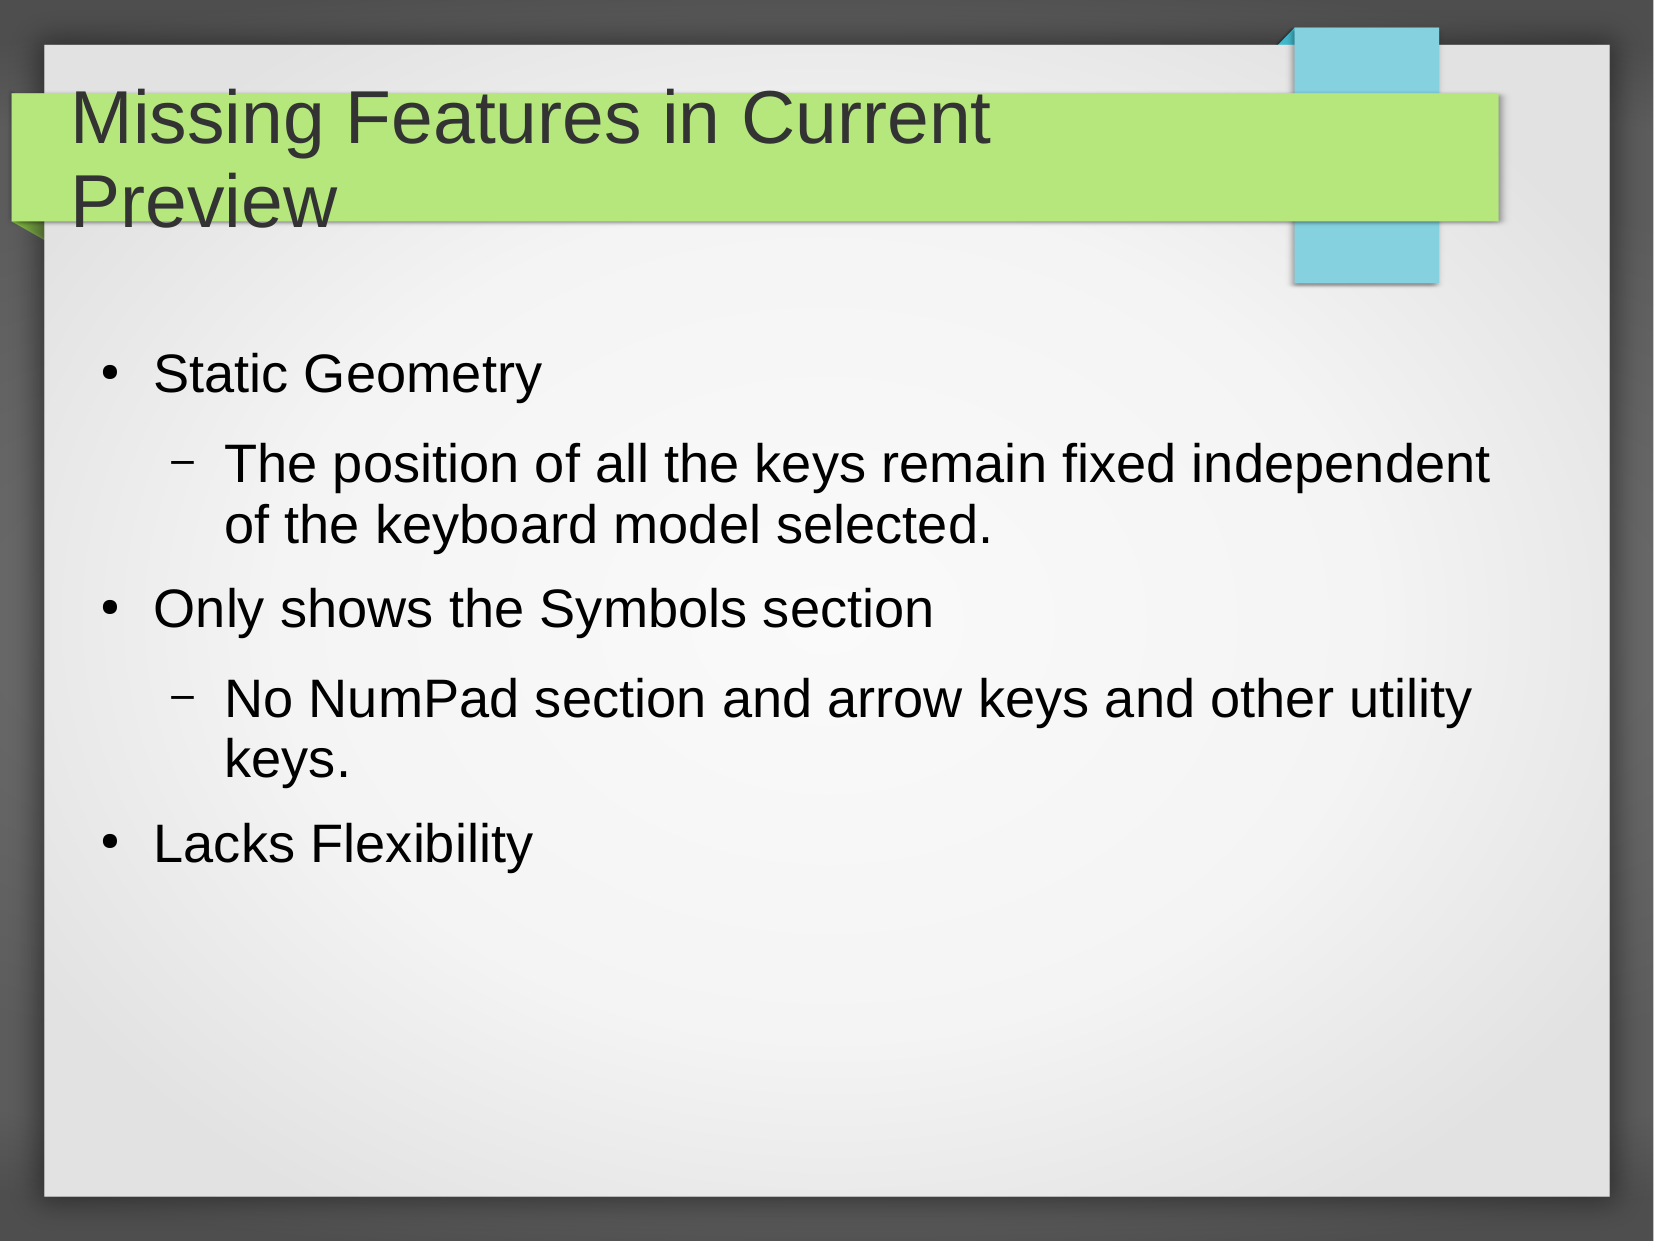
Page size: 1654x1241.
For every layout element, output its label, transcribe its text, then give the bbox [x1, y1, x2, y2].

title Missing Features in Current Preview [70, 75, 1229, 244]
picture [0, 0, 1654, 1241]
list Static Geometry The position of all the keys remain fixed independent of the keyboard model selected. Only shows the Symbols section No NumPad section and arrow keys and other utility keys. Lacks Flexibility [82, 343, 1538, 1063]
